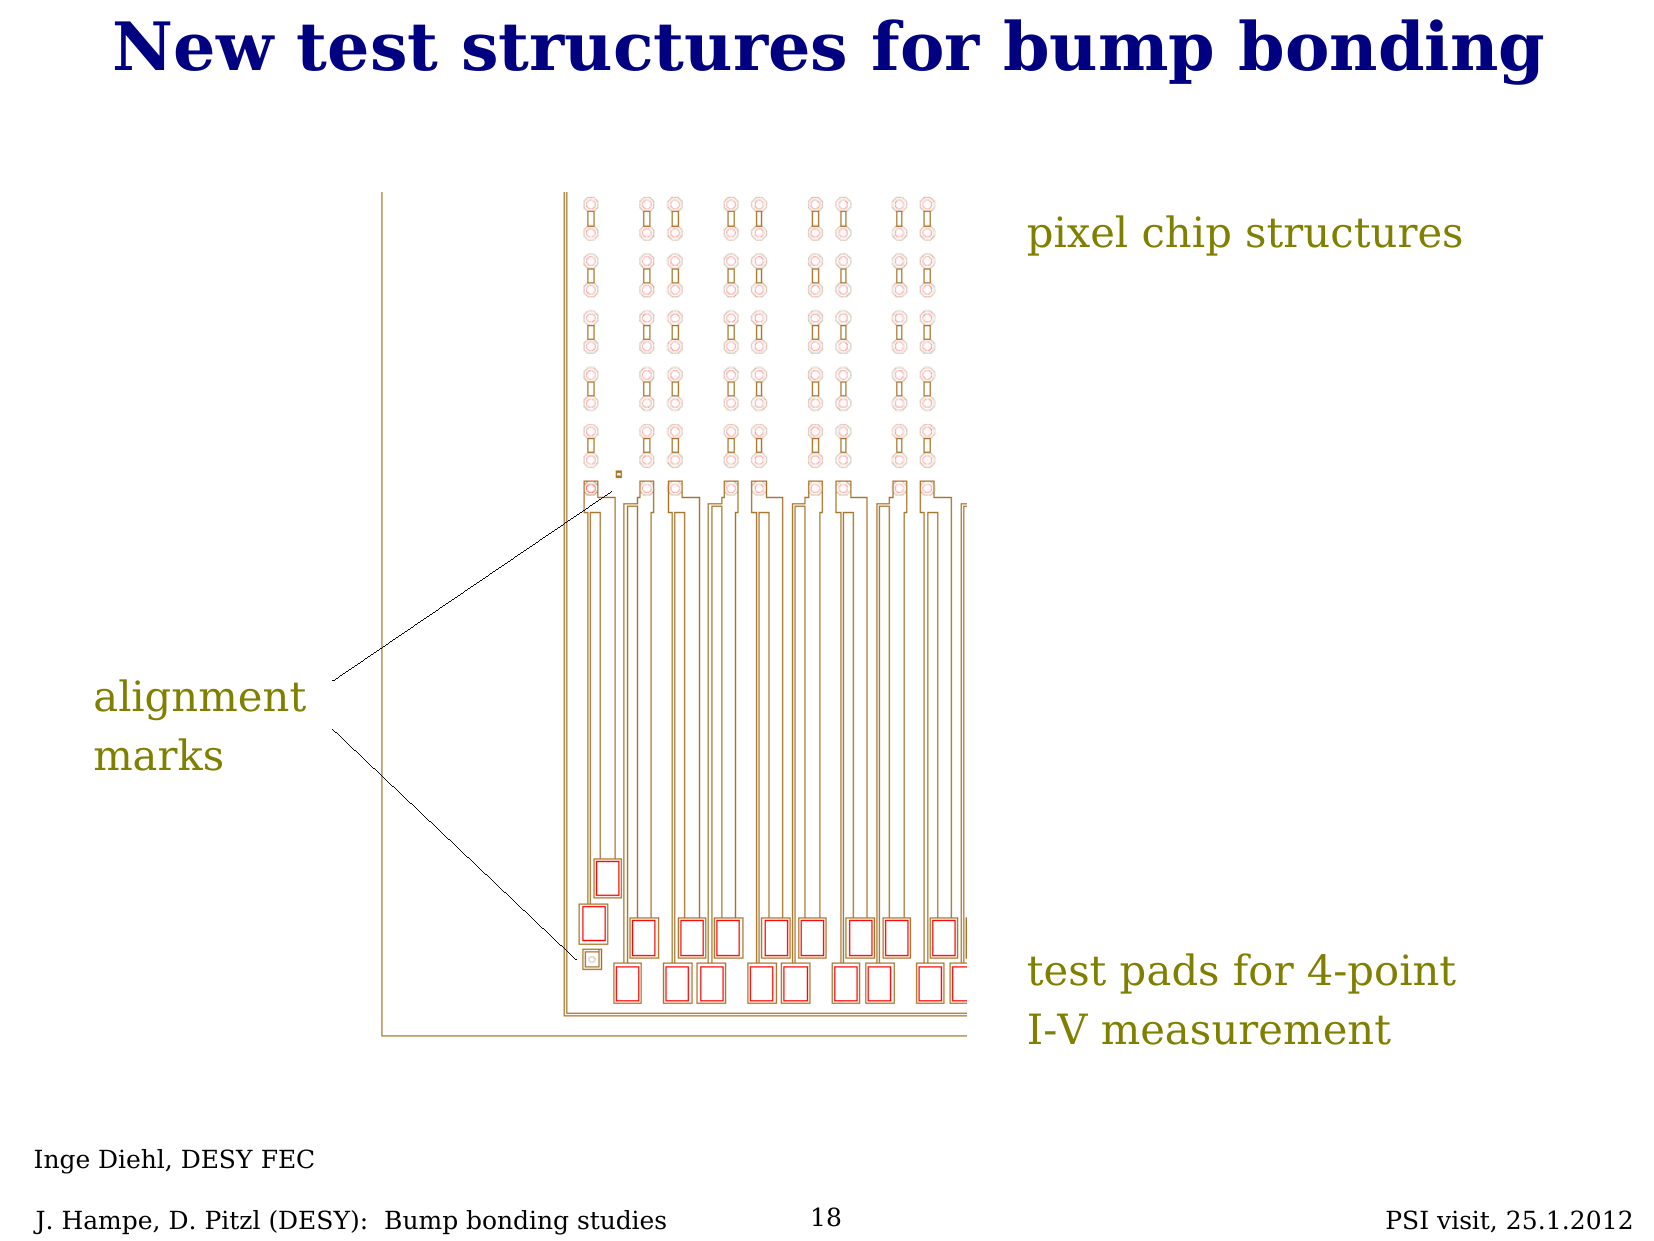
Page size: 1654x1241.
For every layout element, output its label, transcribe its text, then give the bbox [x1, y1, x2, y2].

text_box pixel chip structures [1026, 198, 1465, 247]
title New test structures for bump bonding [96, 7, 1564, 87]
picture [369, 192, 967, 1058]
text_box Inge Diehl, DESY FEC [33, 1138, 316, 1168]
text_box test pads for 4-point I-V measurement [1026, 936, 1457, 1044]
text_box alignment marks [93, 662, 307, 770]
